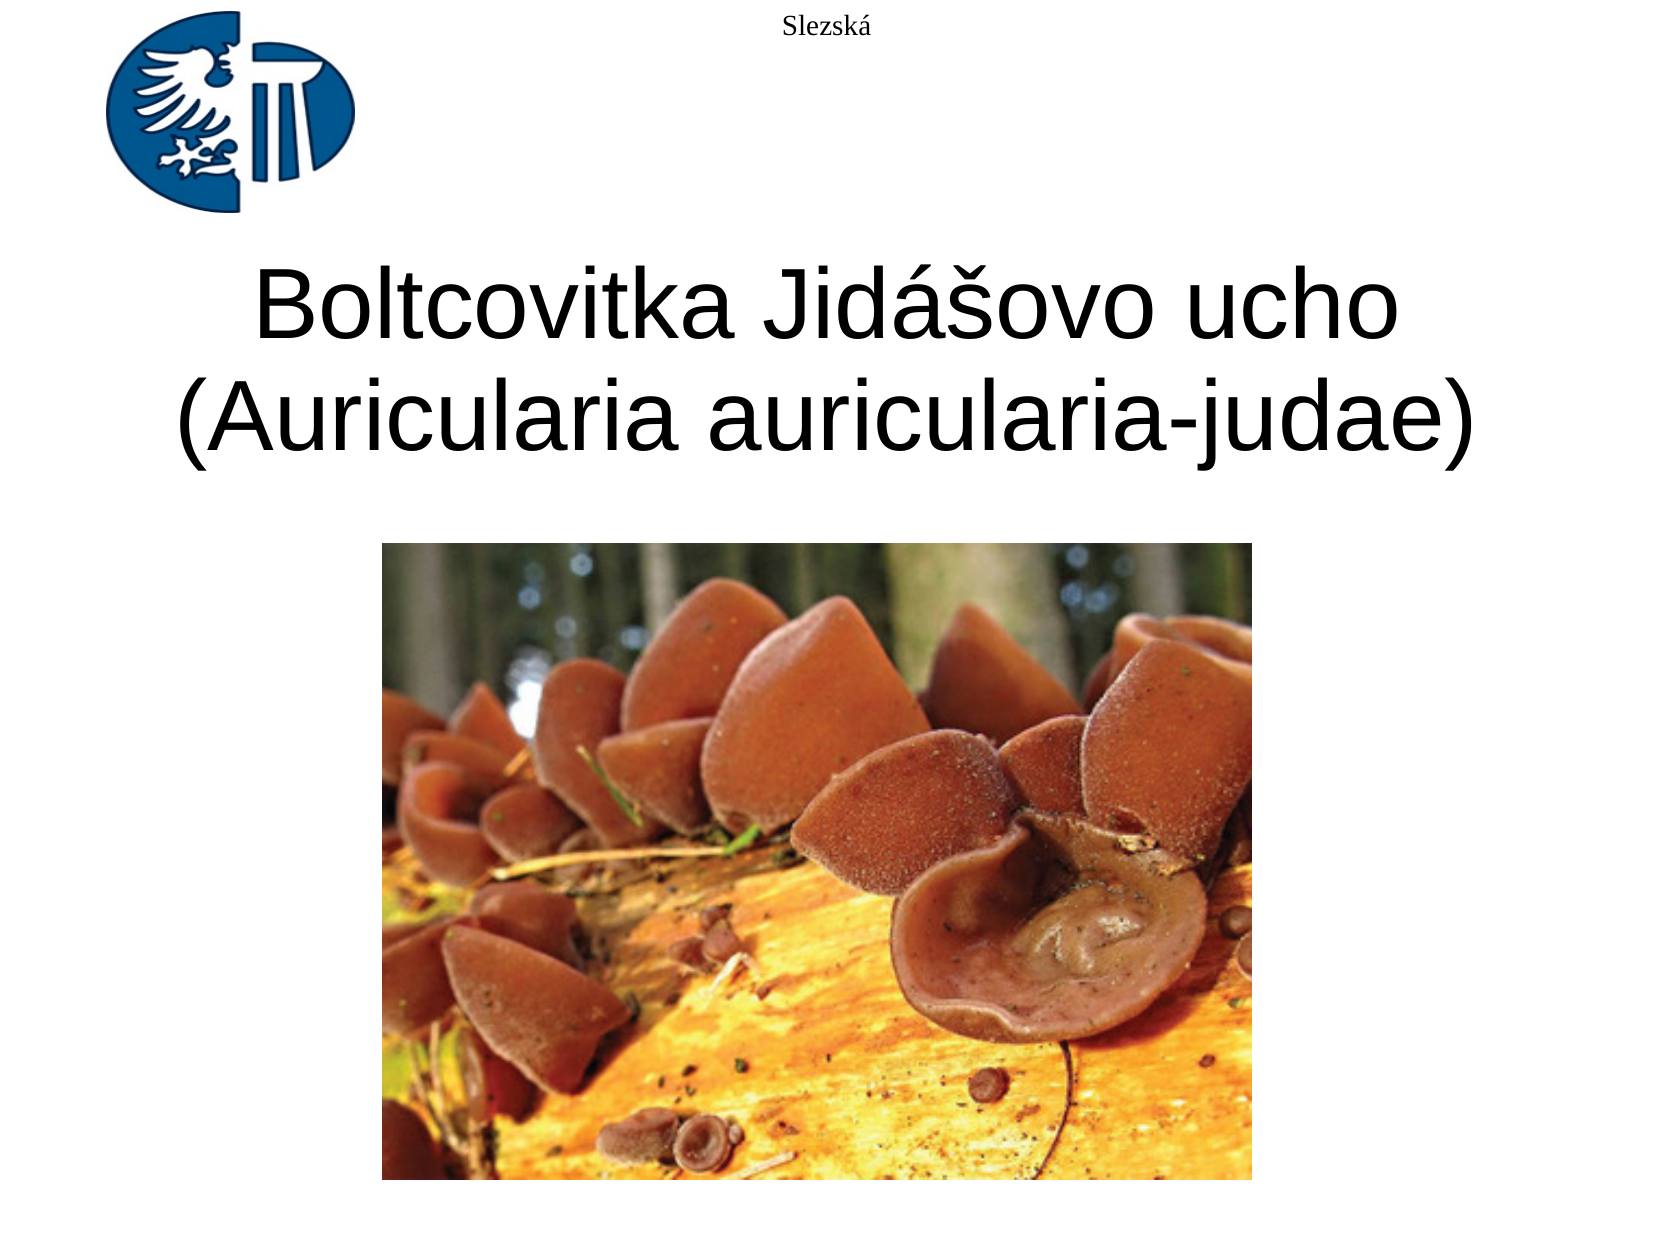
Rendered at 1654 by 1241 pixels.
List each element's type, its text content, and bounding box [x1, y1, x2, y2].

picture [106, 11, 355, 212]
picture [382, 543, 1252, 1180]
title Boltcovitka Jidášovo ucho (Auricularia auricularia-judae) [82, 212, 1571, 508]
